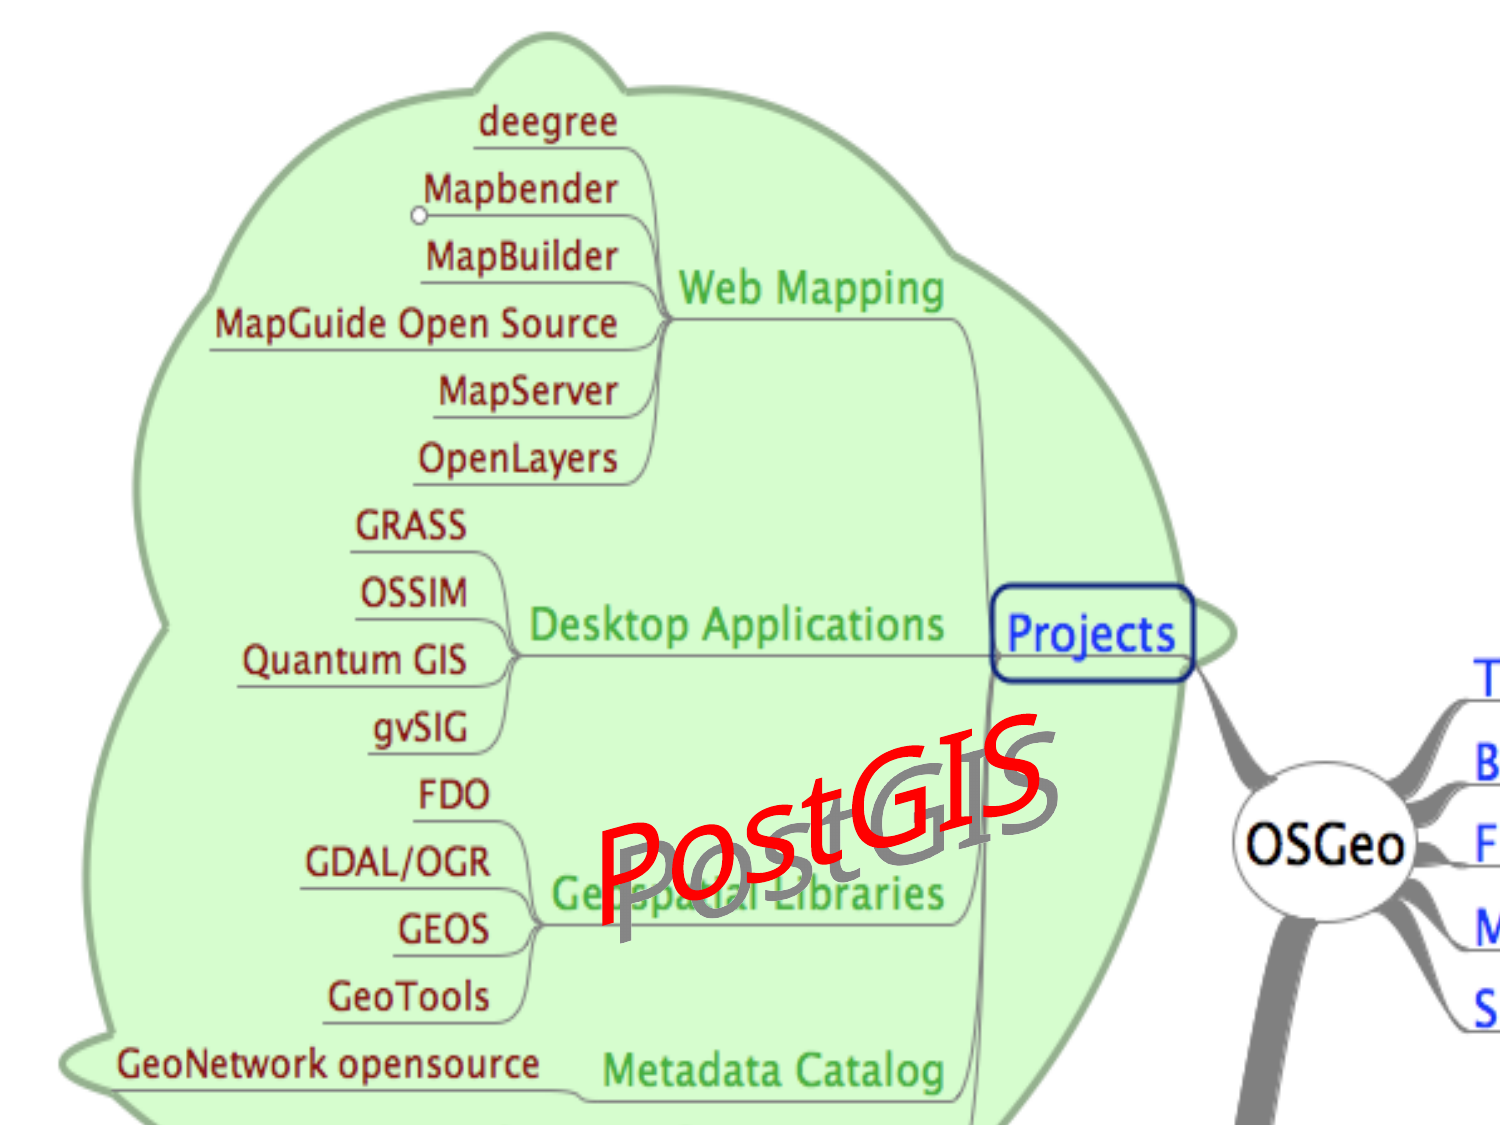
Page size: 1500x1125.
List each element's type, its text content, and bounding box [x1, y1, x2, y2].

text_box PostGIS [801, 777, 842, 865]
text_box PostGIS [852, 745, 926, 848]
text_box PostGIS [672, 824, 734, 901]
text_box PostGIS [983, 713, 1040, 818]
picture [0, 0, 1500, 1125]
text_box PostGIS [602, 822, 660, 926]
text_box PostGIS [939, 728, 972, 832]
text_box PostGIS [746, 804, 795, 884]
